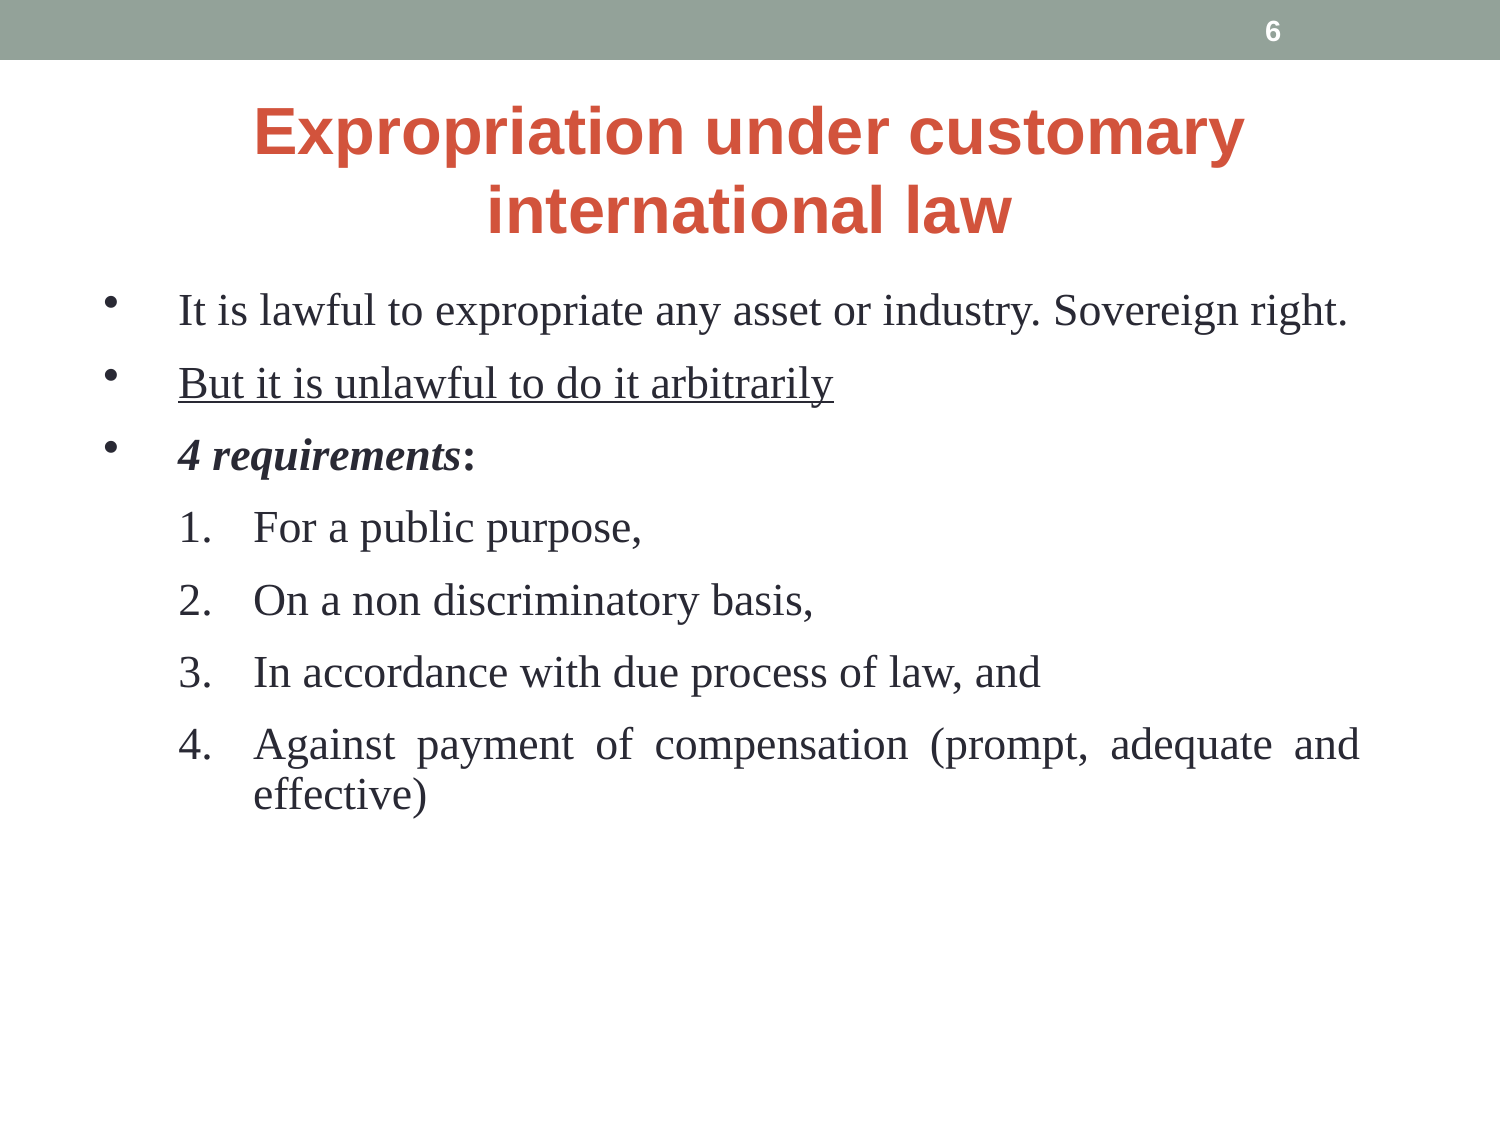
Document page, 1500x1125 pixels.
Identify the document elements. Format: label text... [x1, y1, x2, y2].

text_box Expropriation under customary international law [112, 125, 1388, 210]
text_box It is lawful to expropriate any asset or industry. Sovereign right. But it is unlawful to do it arbitrarily 4 requirements: For a public purpose, On a non discriminatory basis, In accordance with due process of law, and Against payment of compensation (prompt, adequate and effective) [88, 278, 1376, 972]
slide_number <編號> [1250, 3, 1425, 57]
